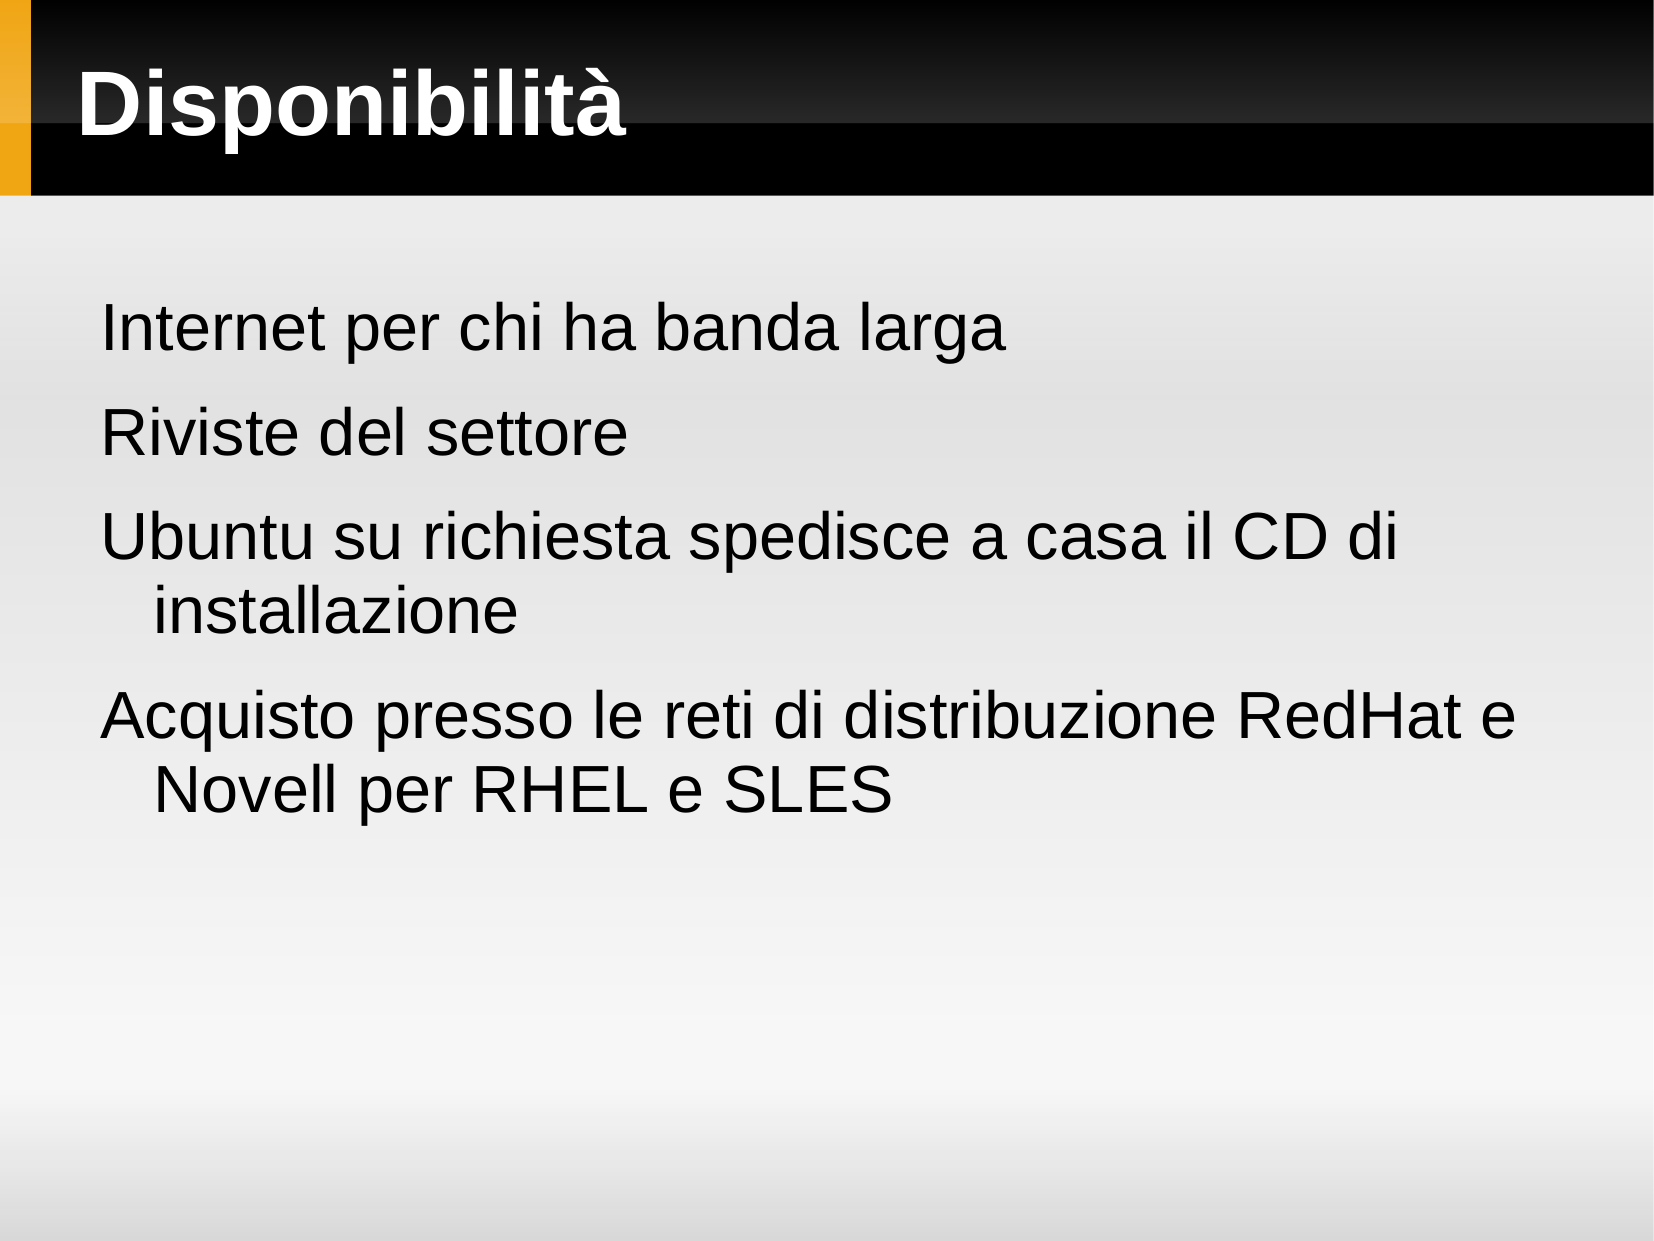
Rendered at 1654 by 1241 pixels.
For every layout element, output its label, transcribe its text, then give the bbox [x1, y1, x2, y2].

picture [0, 0, 1654, 1241]
title Disponibilità [76, 7, 1565, 200]
list Internet per chi ha banda larga Riviste del settore Ubuntu su richiesta spedisce a casa il CD di installazione Acquisto presso le reti di distribuzione RedHat e Novell per RHEL e SLES [82, 290, 1571, 1094]
